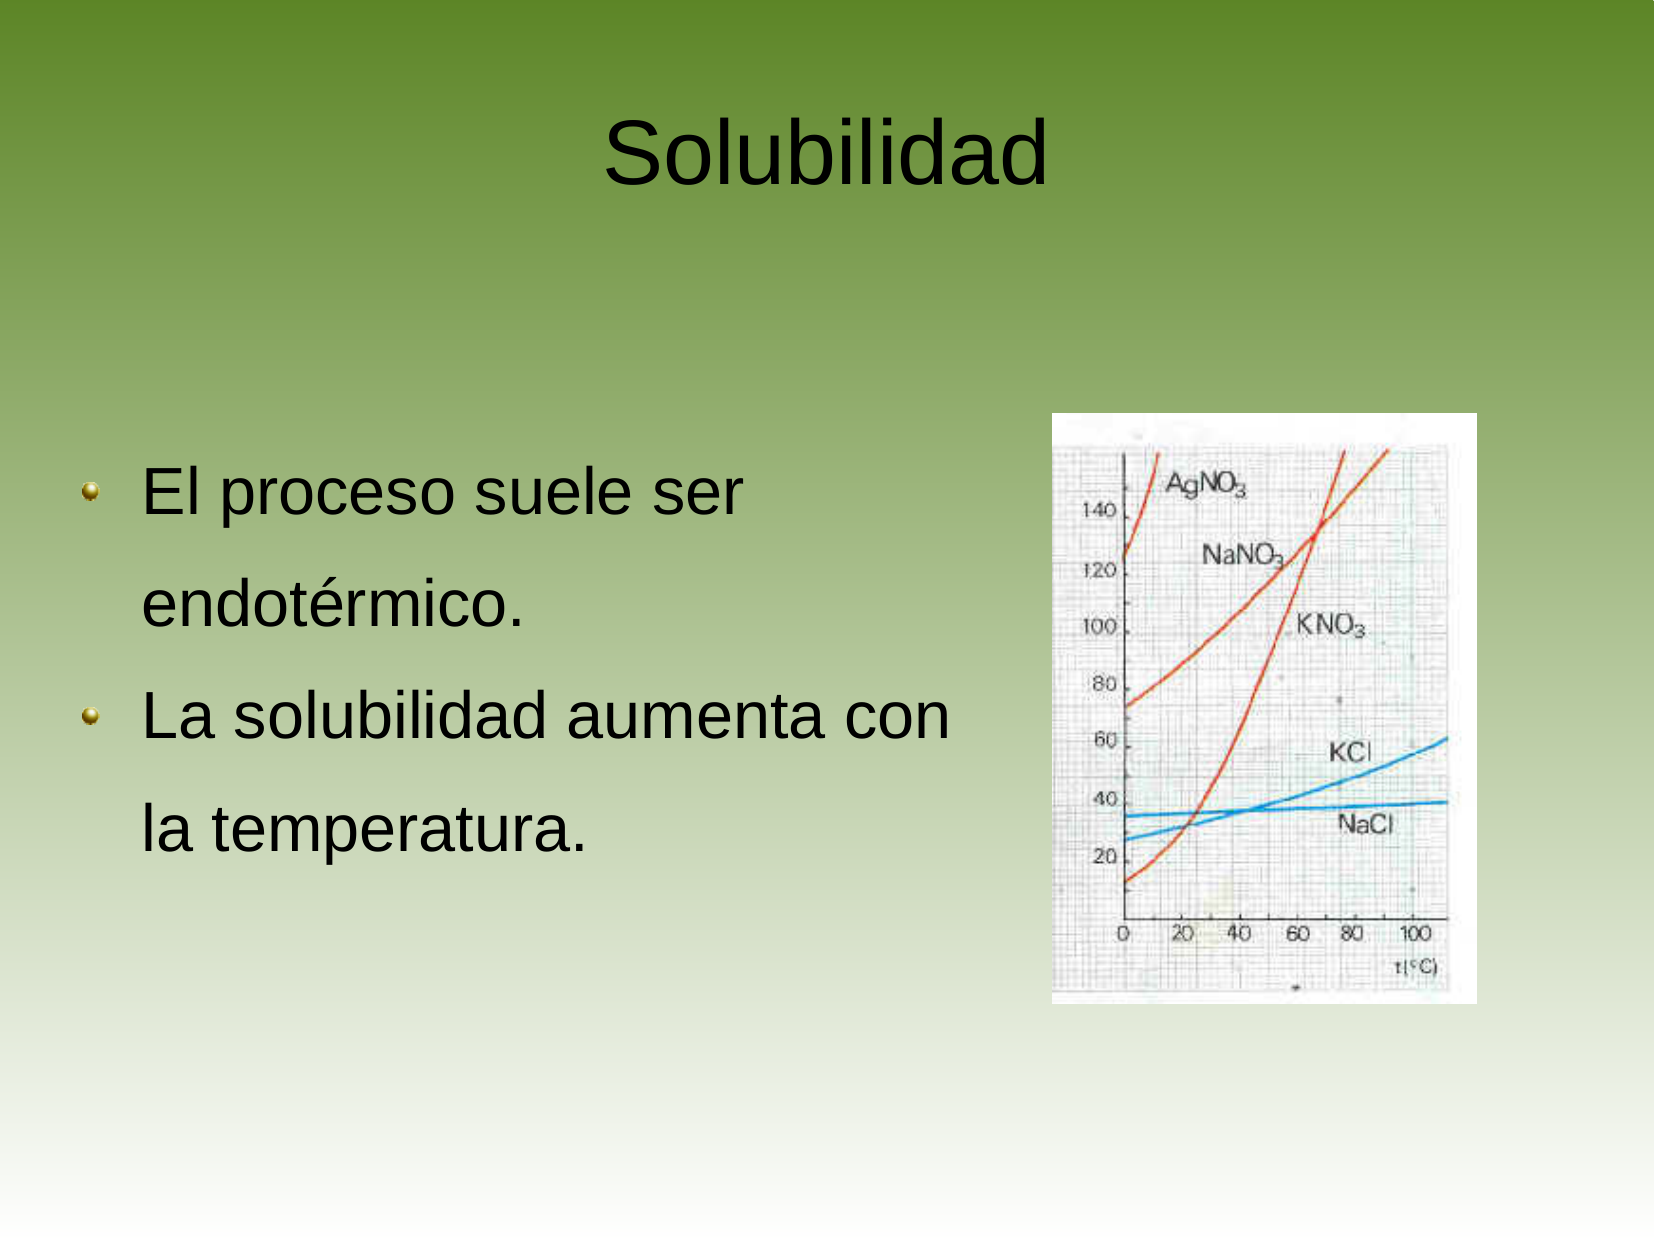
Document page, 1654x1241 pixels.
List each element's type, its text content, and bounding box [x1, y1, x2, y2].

picture [1052, 413, 1477, 1004]
subtitle El proceso suele ser endotérmico. La solubilidad aumenta con la temperatura. [82, 435, 975, 1034]
title Solubilidad [82, 49, 1571, 257]
